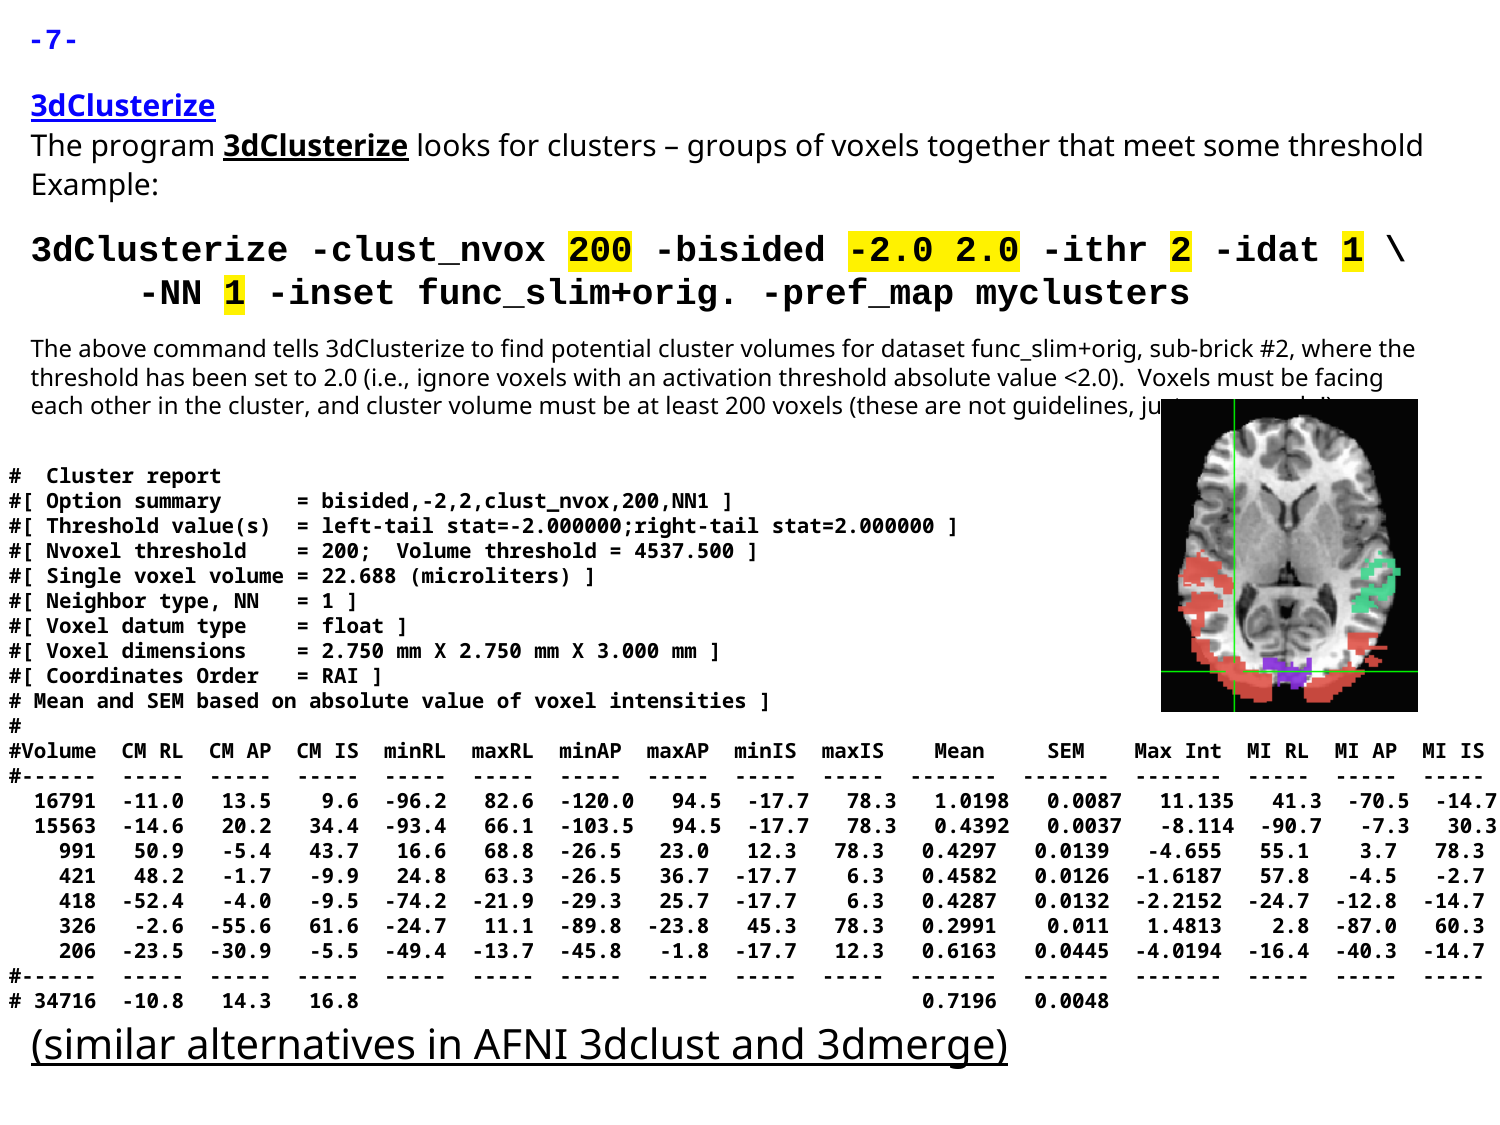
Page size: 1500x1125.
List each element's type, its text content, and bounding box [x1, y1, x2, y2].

picture [1161, 399, 1418, 712]
text_box # Cluster report #[ Option summary = bisided,-2,2,clust_nvox,200,NN1 ] #[ Threshold value(s) = left-tail stat=-2.000000;right-tail stat=2.000000 ] #[ Nvoxel threshold = 200; Volume threshold = 4537.500 ] #[ Single voxel volume = 22.688 (microliters) ] #[ Neighbor type, NN = 1 ] #[ Voxel datum type = float ] #[ Voxel dimensions = 2.750 mm X 2.750 mm X 3.000 mm ] #[ Coordinates Order = RAI ] # Mean and SEM based on absolute value of voxel intensities ] # #Volume CM RL CM AP CM IS minRL maxRL minAP maxAP minIS maxIS Mean SEM Max Int MI RL MI AP MI IS #------ ----- ----- ----- ----- ----- ----- ----- ----- ----- ------- ------- ------- ----- ----- ----- 16791 -11.0 13.5 9.6 -96.2 82.6 -120.0 94.5 -17.7 78.3 1.0198 0.0087 11.135 41.3 -70.5 -14.7 15563 -14.6 20.2 34.4 -93.4 66.1 -103.5 94.5 -17.7 78.3 0.4392 0.0037 -8.114 -90.7 -7.3 30.3 991 50.9 -5.4 43.7 16.6 68.8 -26.5 23.0 12.3 78.3 0.4297 0.0139 -4.655 55.1 3.7 78.3 421 48.2 -1.7 -9.9 24.8 63.3 -26.5 36.7 -17.7 6.3 0.4582 0.0126 -1.6187 57.8 -4.5 -2.7 418 -52.4 -4.0 -9.5 -74.2 -21.9 -29.3 25.7 -17.7 6.3 0.4287 0.0132 -2.2152 -24.7 -12.8 -14.7 326 -2.6 -55.6 61.6 -24.7 11.1 -89.8 -23.8 45.3 78.3 0.2991 0.011 1.4813 2.8 -87.0 60.3 206 -23.5 -30.9 -5.5 -49.4 -13.7 -45.8 -1.8 -17.7 12.3 0.6163 0.0445 -4.0194 -16.4 -40.3 -14.7 #------ ----- ----- ----- ----- ----- ----- ----- ----- ----- ------- ------- ------- ----- ----- ----- # 34716 -10.8 14.3 16.8 0.7196 0.0048 [0, 455, 1500, 1045]
list 3dClusterize The program 3dClusterize looks for clusters – groups of voxels together that meet some threshold Example: 3dClusterize -clust_nvox 200 -bisided -2.0 2.0 -ithr 2 -idat 1 \ -NN 1 -inset func_slim+orig. -pref_map myclusters The above command tells 3dClusterize to find potential cluster volumes for dataset func_slim+orig, sub-brick #2, where the threshold has been set to 2.0 (i.e., ignore voxels with an activation threshold absolute value <2.0). Voxels must be facing each other in the cluster, and cluster volume must be at least 200 voxels (these are not guidelines, just an example!). [15, 79, 1441, 450]
text_box (similar alternatives in AFNI 3dclust and 3dmerge) [16, 1010, 1481, 1082]
